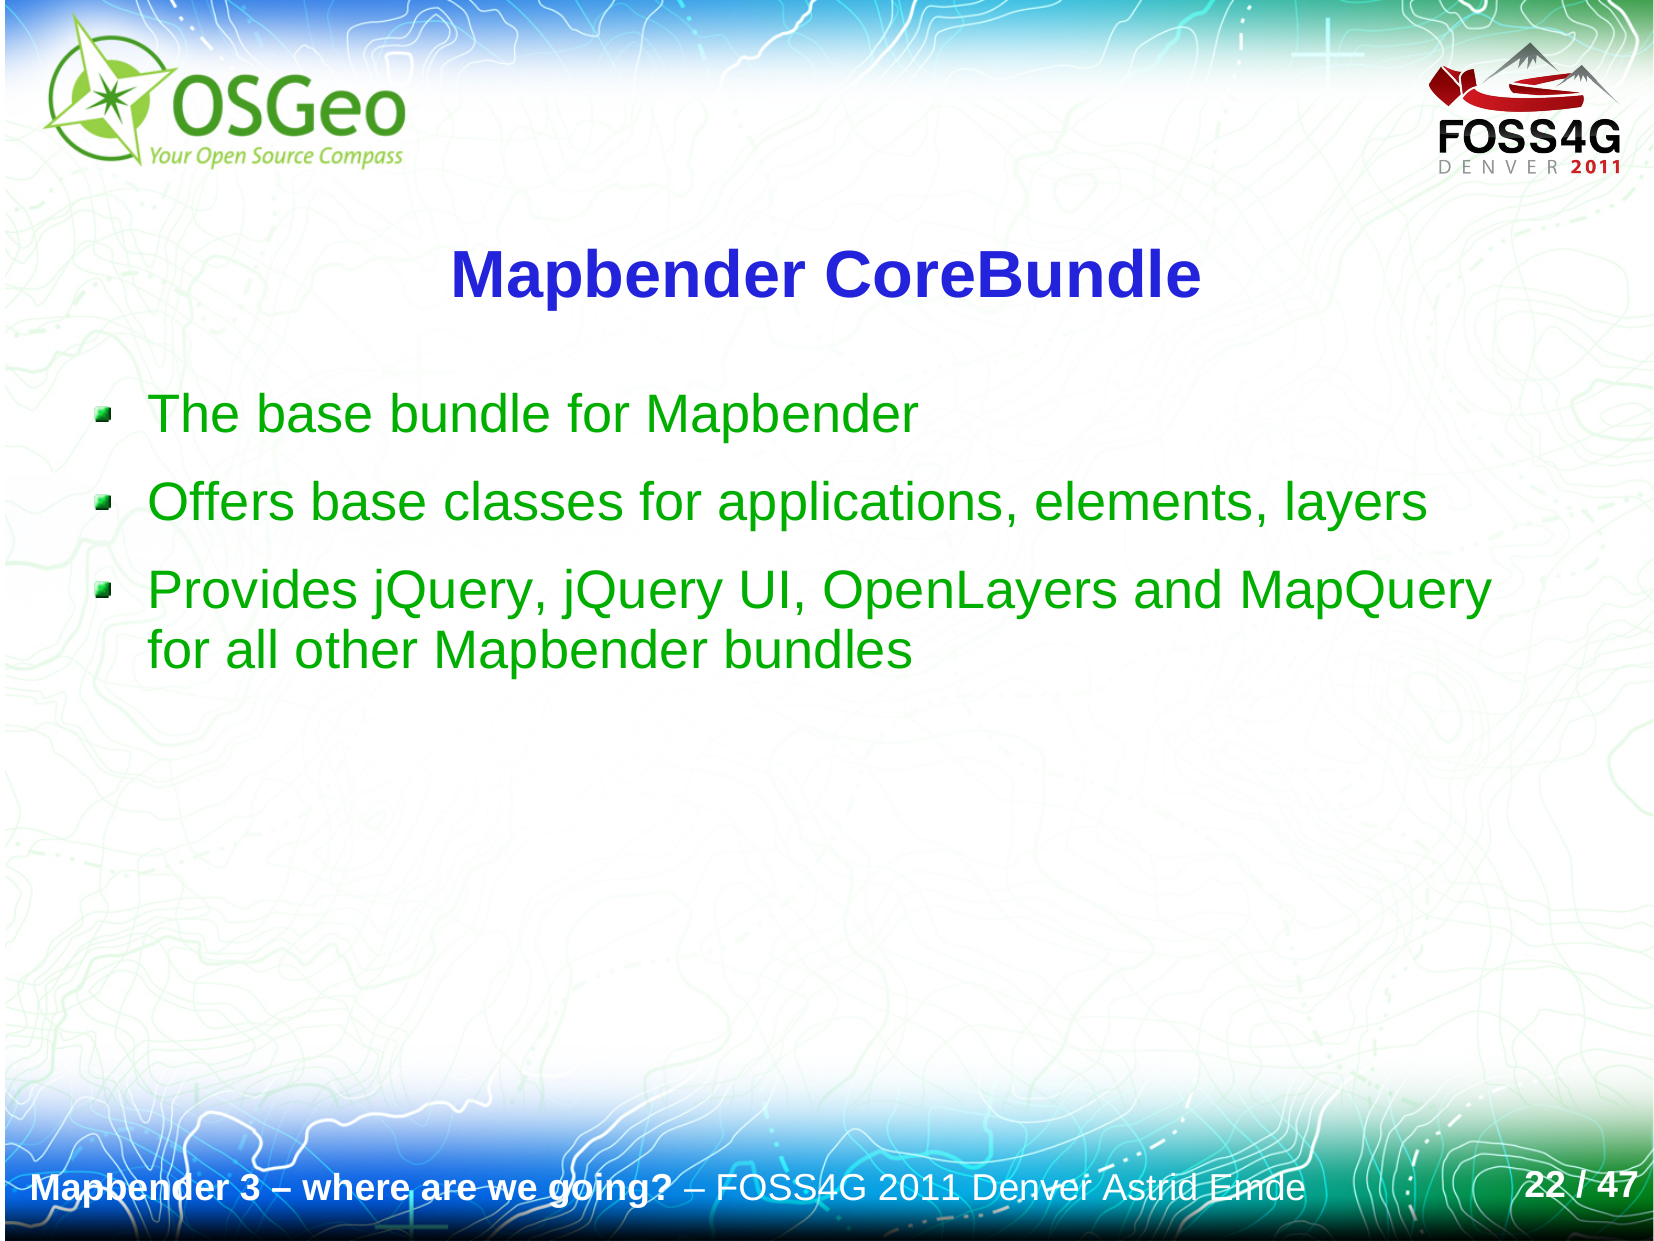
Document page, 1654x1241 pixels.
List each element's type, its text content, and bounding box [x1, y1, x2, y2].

title Mapbender CoreBundle [82, 208, 1571, 342]
picture [5, 0, 1654, 1241]
list The base bundle for Mapbender Offers base classes for applications, elements, layers Provides jQuery, jQuery UI, OpenLayers and MapQuery for all other Mapbender bundles [76, 383, 1565, 1188]
